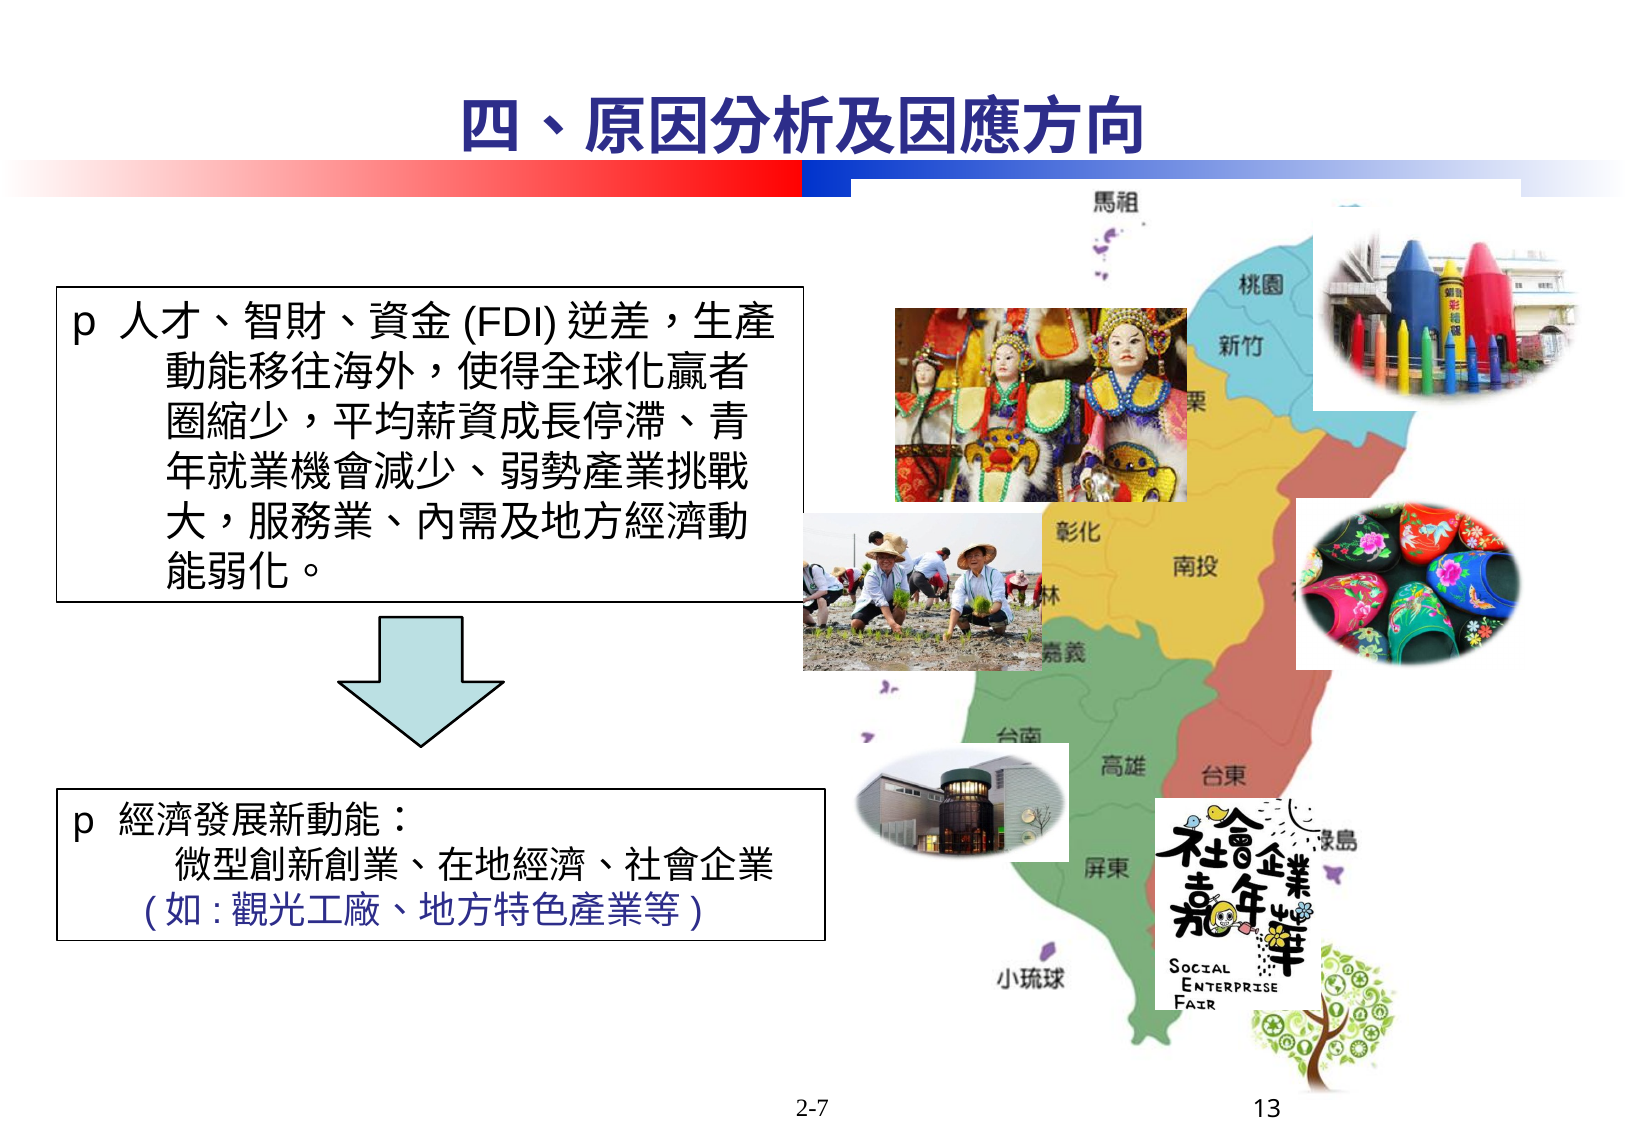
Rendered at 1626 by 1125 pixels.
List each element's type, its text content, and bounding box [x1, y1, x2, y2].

text_box [338, 617, 504, 747]
picture [803, 179, 1585, 1085]
text_box 2-7 [712, 1084, 913, 1125]
text_box 人才、智財、資金(FDI)逆差，生產動能移往海外，使得全球化贏者圈縮少，平均薪資成長停滯、青年就業機會減少、弱勢產業挑戰大，服務業、內需及地方經濟動能弱化。 [56, 287, 804, 555]
text_box 四、原因分析及因應方向 [121, 41, 1486, 126]
text_box 13 [1237, 1085, 1617, 1125]
text_box 經濟發展新動能： 微型創新創業、在地經濟、社會企業 (如:觀光工廠、地方特色產業等) [57, 789, 825, 941]
